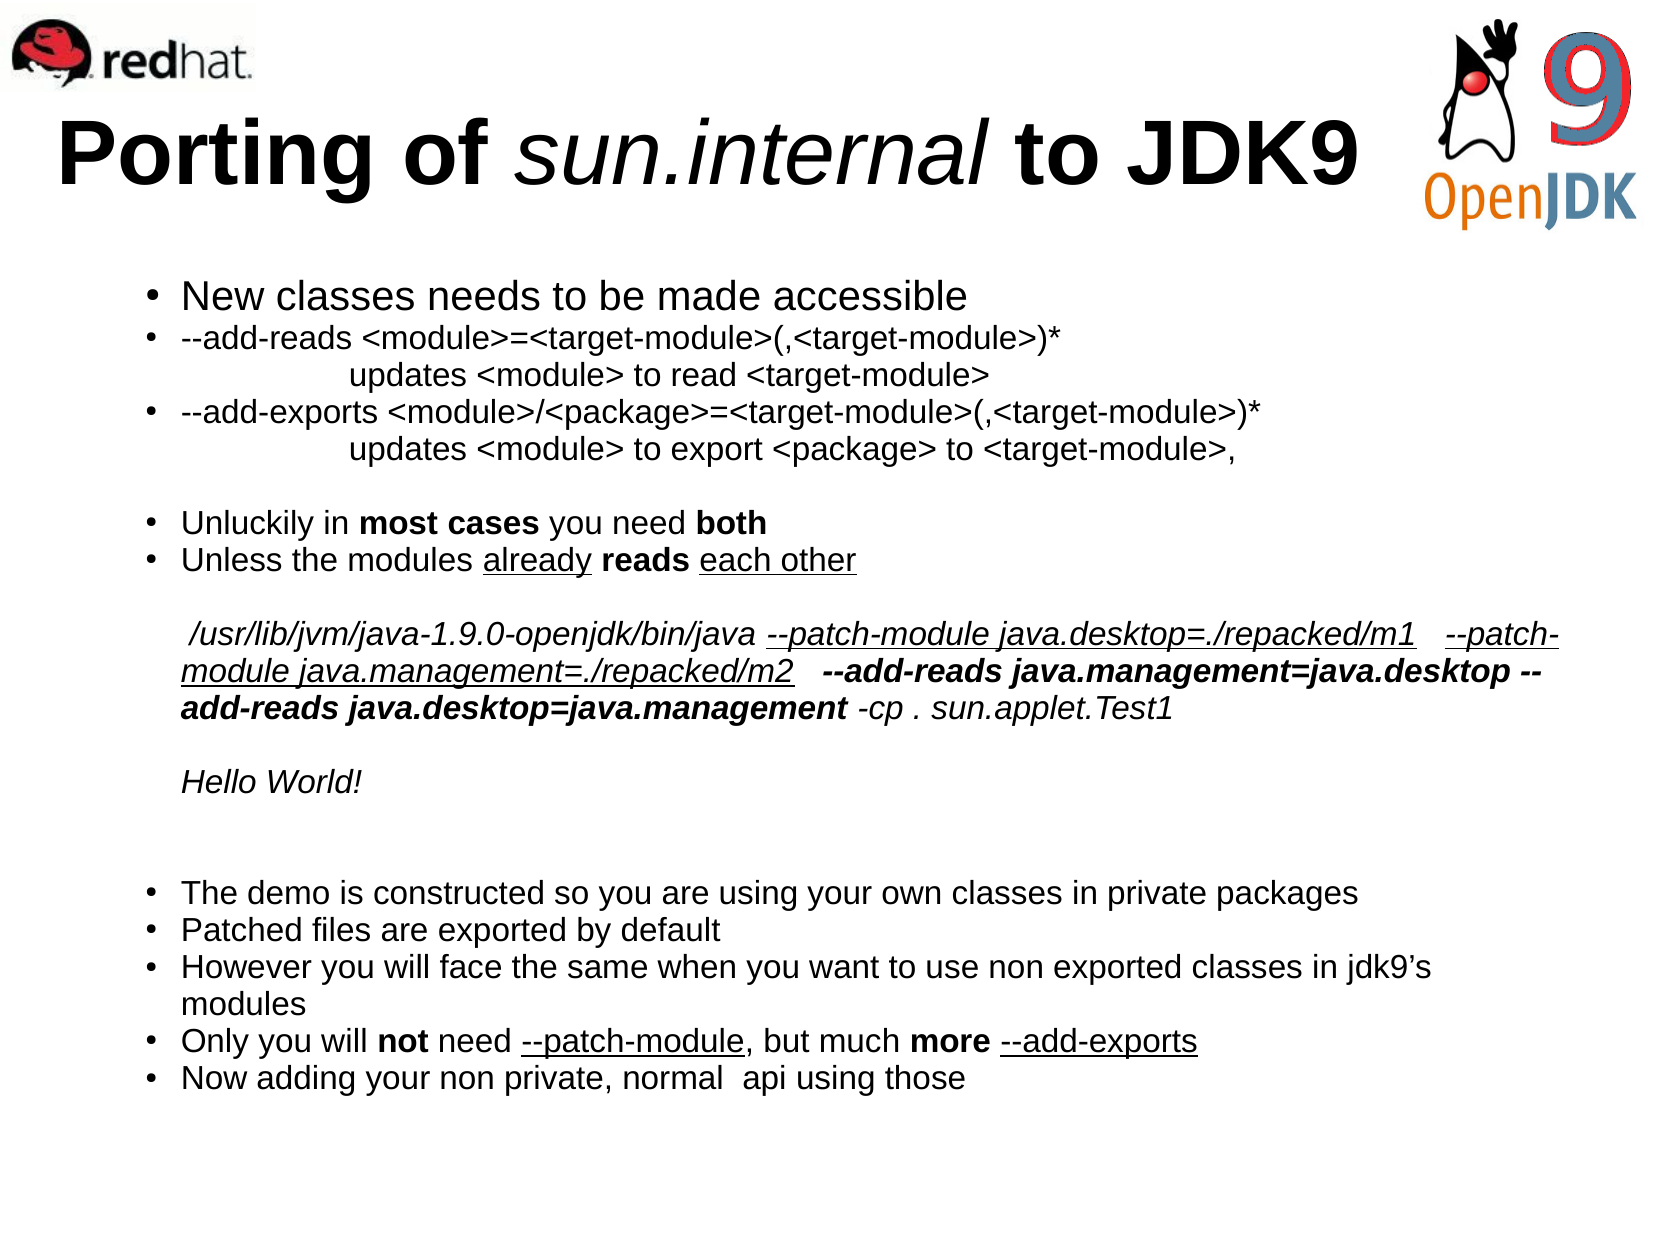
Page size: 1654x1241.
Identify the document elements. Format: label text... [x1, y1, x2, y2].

picture [0, 3, 256, 92]
picture [1410, 4, 1651, 245]
title Porting of sun.internal to JDK9 [0, 49, 1453, 257]
subtitle New classes needs to be made accessible --add-reads <module>=<target-module>(,<target-module>)* updates <module> to read <target-module> --add-exports <module>/<package>=<target-module>(,<target-module>)* updates <module> to export <package> to <target-module>, Unluckily in most cases you need both Unless the modules already reads each other /usr/lib/jvm/java-1.9.0-openjdk/bin/java --patch-module java.desktop=./repacked/m1 --patch-module java.management=./repacked/m2 --add-reads java.management=java.desktop --add-reads java.desktop=java.management -cp . sun.applet.Test1 Hello World! The demo is constructed so you are using your own classes in private packages Patched files are exported by default However you will face the same when you want to use non exported classes in jdk9’s modules Only you will not need --patch-module, but much more --add-exports Now adding your non private, normal api using those [71, 251, 1561, 1156]
